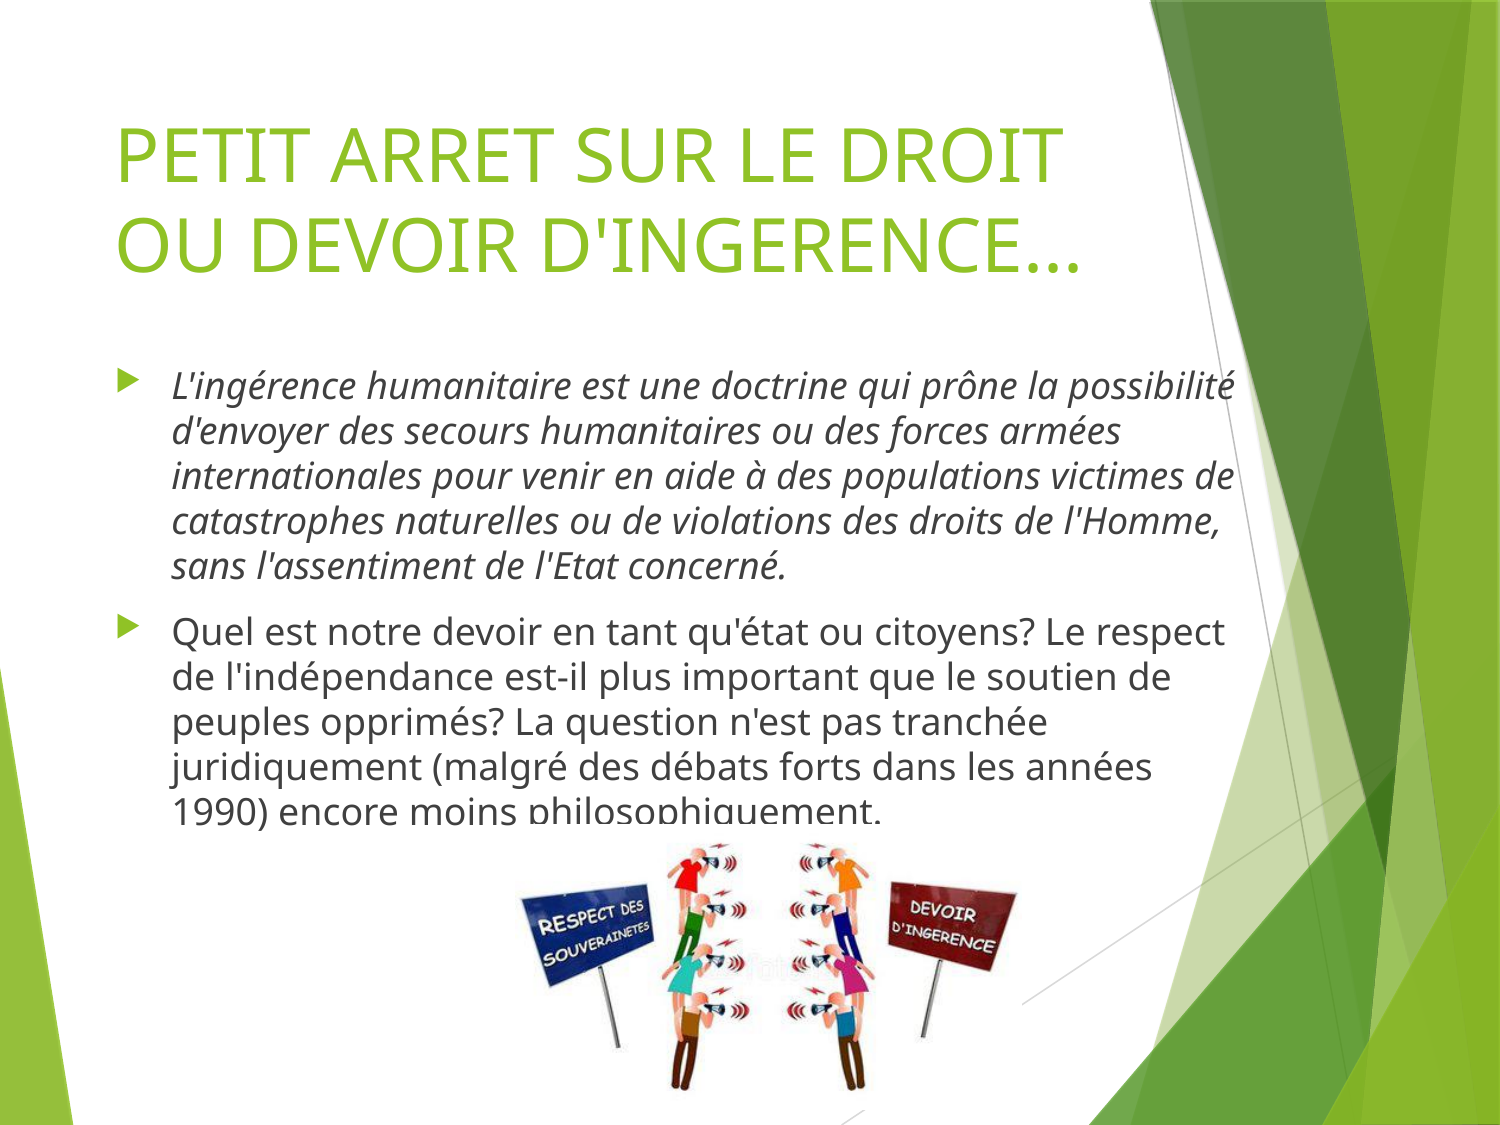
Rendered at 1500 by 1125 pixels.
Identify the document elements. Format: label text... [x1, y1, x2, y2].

list L'ingérence humanitaire est une doctrine qui prône la possibilité d'envoyer des secours humanitaires ou des forces armées internationales pour venir en aide à des populations victimes de catastrophes naturelles ou de violations des droits de l'Homme, sans l'assentiment de l'Etat concerné. Quel est notre devoir en tant qu'état ou citoyens? Le respect de l'indépendance est-il plus important que le soutien de peuples opprimés? La question n'est pas tranchée juridiquement (malgré des débats forts dans les années 1990) encore moins philosophiquement. [99, 354, 1264, 992]
title PETIT ARRET SUR LE DROIT OU DEVOIR D'INGERENCE... [99, 99, 1142, 317]
picture [515, 824, 1022, 1110]
